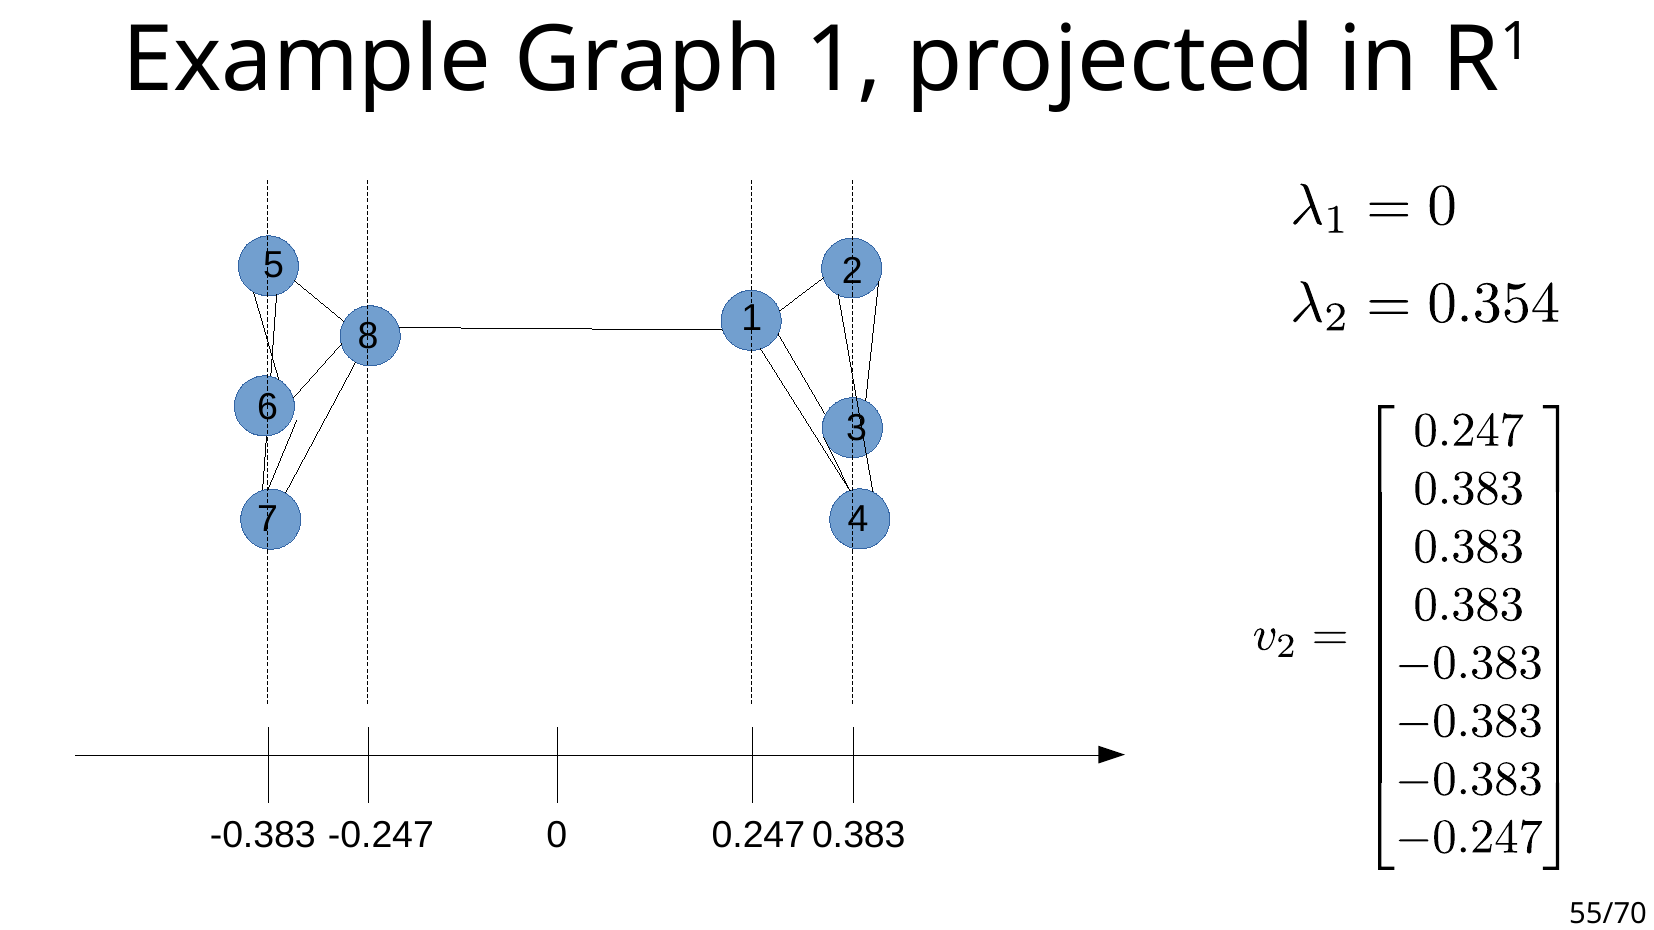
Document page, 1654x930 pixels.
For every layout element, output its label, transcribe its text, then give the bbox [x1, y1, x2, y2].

text_box 6 [242, 378, 293, 435]
text_box [293, 499, 301, 540]
text_box [884, 501, 890, 537]
text_box [238, 243, 248, 288]
title Example Graph 1, projected in R1 [82, 0, 1571, 120]
text_box [737, 347, 765, 351]
text_box 7 [242, 490, 293, 548]
text_box 3 [831, 399, 882, 456]
text_box [777, 305, 782, 336]
text_box 0.247 [696, 805, 797, 863]
text_box -0.383 [195, 805, 313, 863]
text_box 2 [827, 242, 878, 299]
text_box [1252, 405, 1576, 871]
text_box [878, 253, 882, 281]
text_box [821, 250, 827, 286]
text_box 0.383 [797, 805, 921, 863]
text_box [234, 385, 242, 426]
text_box [836, 238, 867, 242]
text_box [721, 303, 726, 337]
text_box [1290, 281, 1561, 331]
text_box 8 [342, 307, 394, 364]
text_box [394, 317, 401, 354]
text_box 1 [726, 289, 777, 347]
text_box [822, 406, 831, 449]
text_box 5 [248, 236, 299, 294]
text_box -0.247 [313, 805, 449, 863]
text_box [1290, 183, 1457, 233]
text_box 0 [531, 805, 582, 863]
text_box 4 [832, 490, 884, 548]
